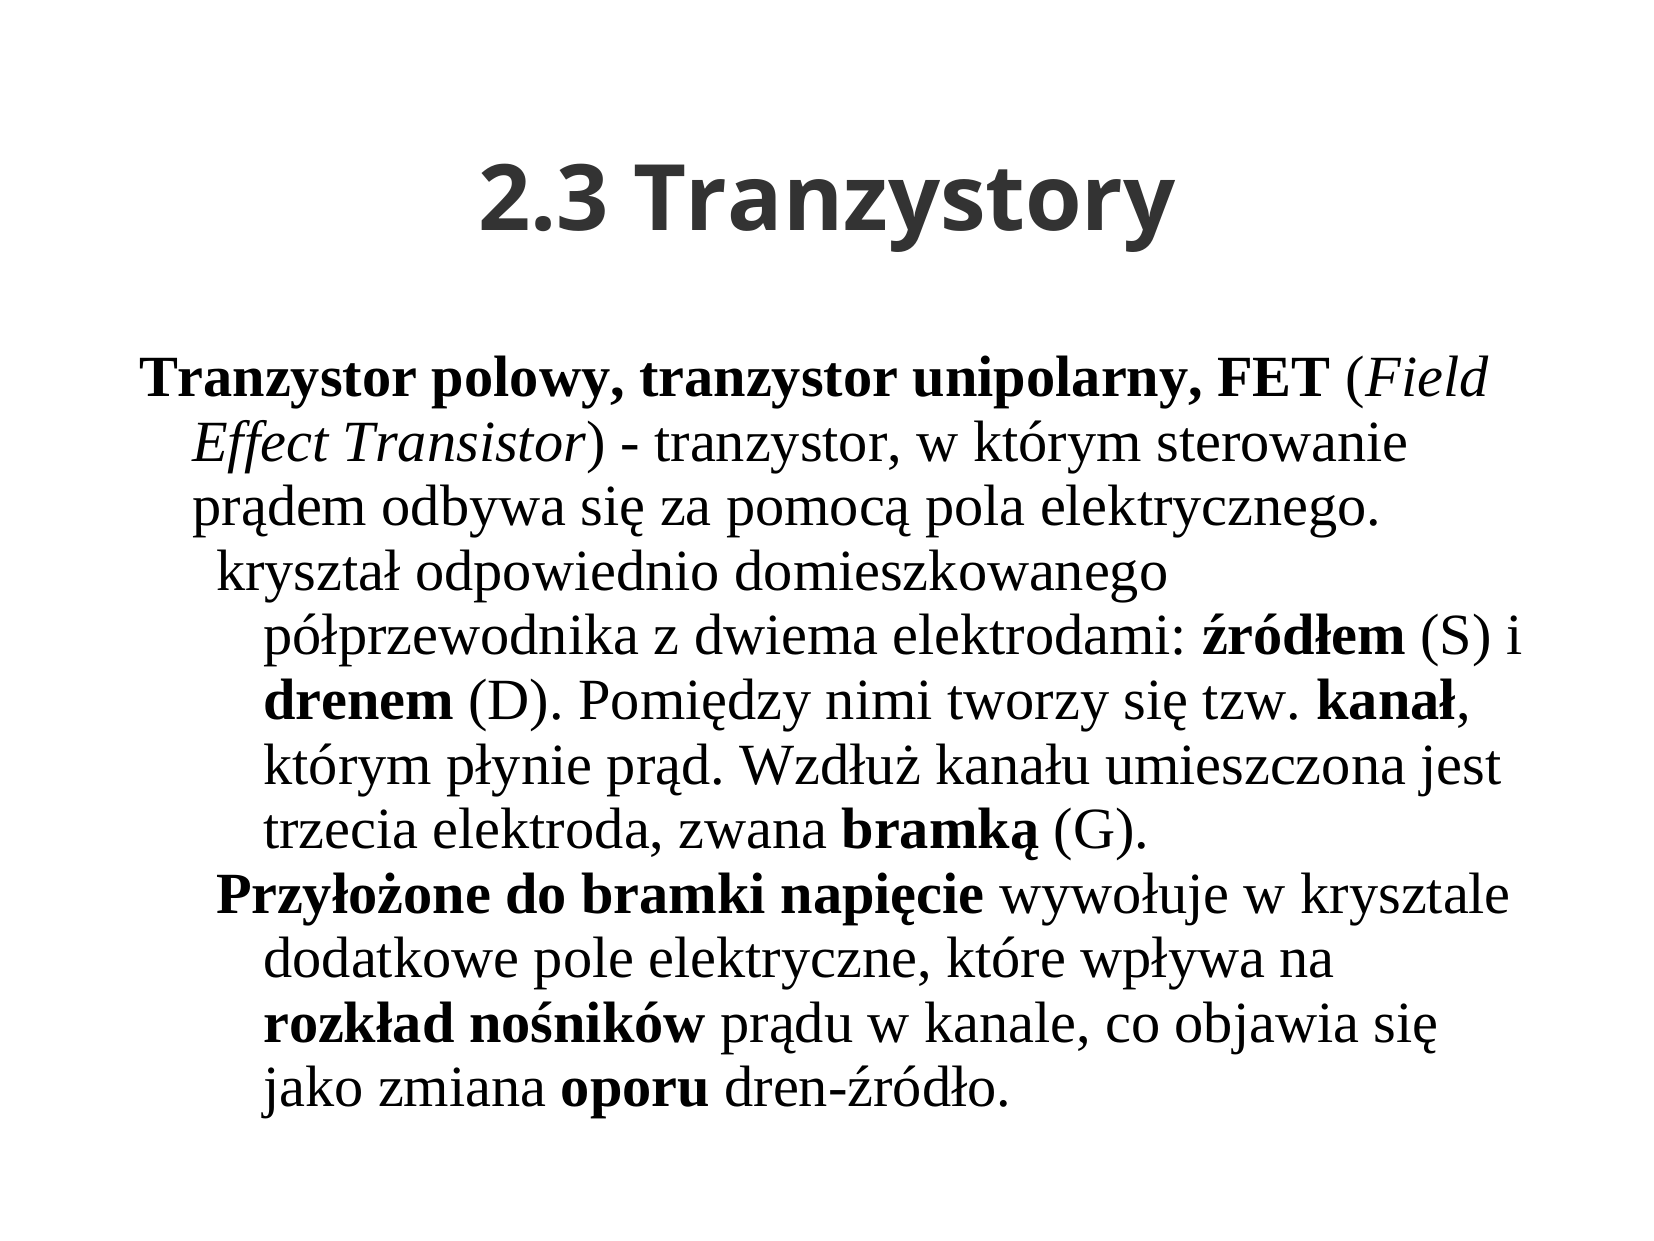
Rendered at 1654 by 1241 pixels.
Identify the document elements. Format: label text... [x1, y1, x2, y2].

title 2.3 Tranzystory [121, 91, 1534, 299]
list Tranzystor polowy, tranzystor unipolarny, FET (Field Effect Transistor) - tranzystor, w którym sterowanie prądem odbywa się za pomocą pola elektrycznego. kryształ odpowiednio domieszkowanego półprzewodnika z dwiema elektrodami: źródłem (S) i drenem (D). Pomiędzy nimi tworzy się tzw. kanał, którym płynie prąd. Wzdłuż kanału umieszczona jest trzecia elektroda, zwana bramką (G). Przyłożone do bramki napięcie wywołuje w krysztale dodatkowe pole elektryczne, które wpływa na rozkład nośników prądu w kanale, co objawia się jako zmiana oporu dren-źródło. [121, 344, 1534, 1204]
